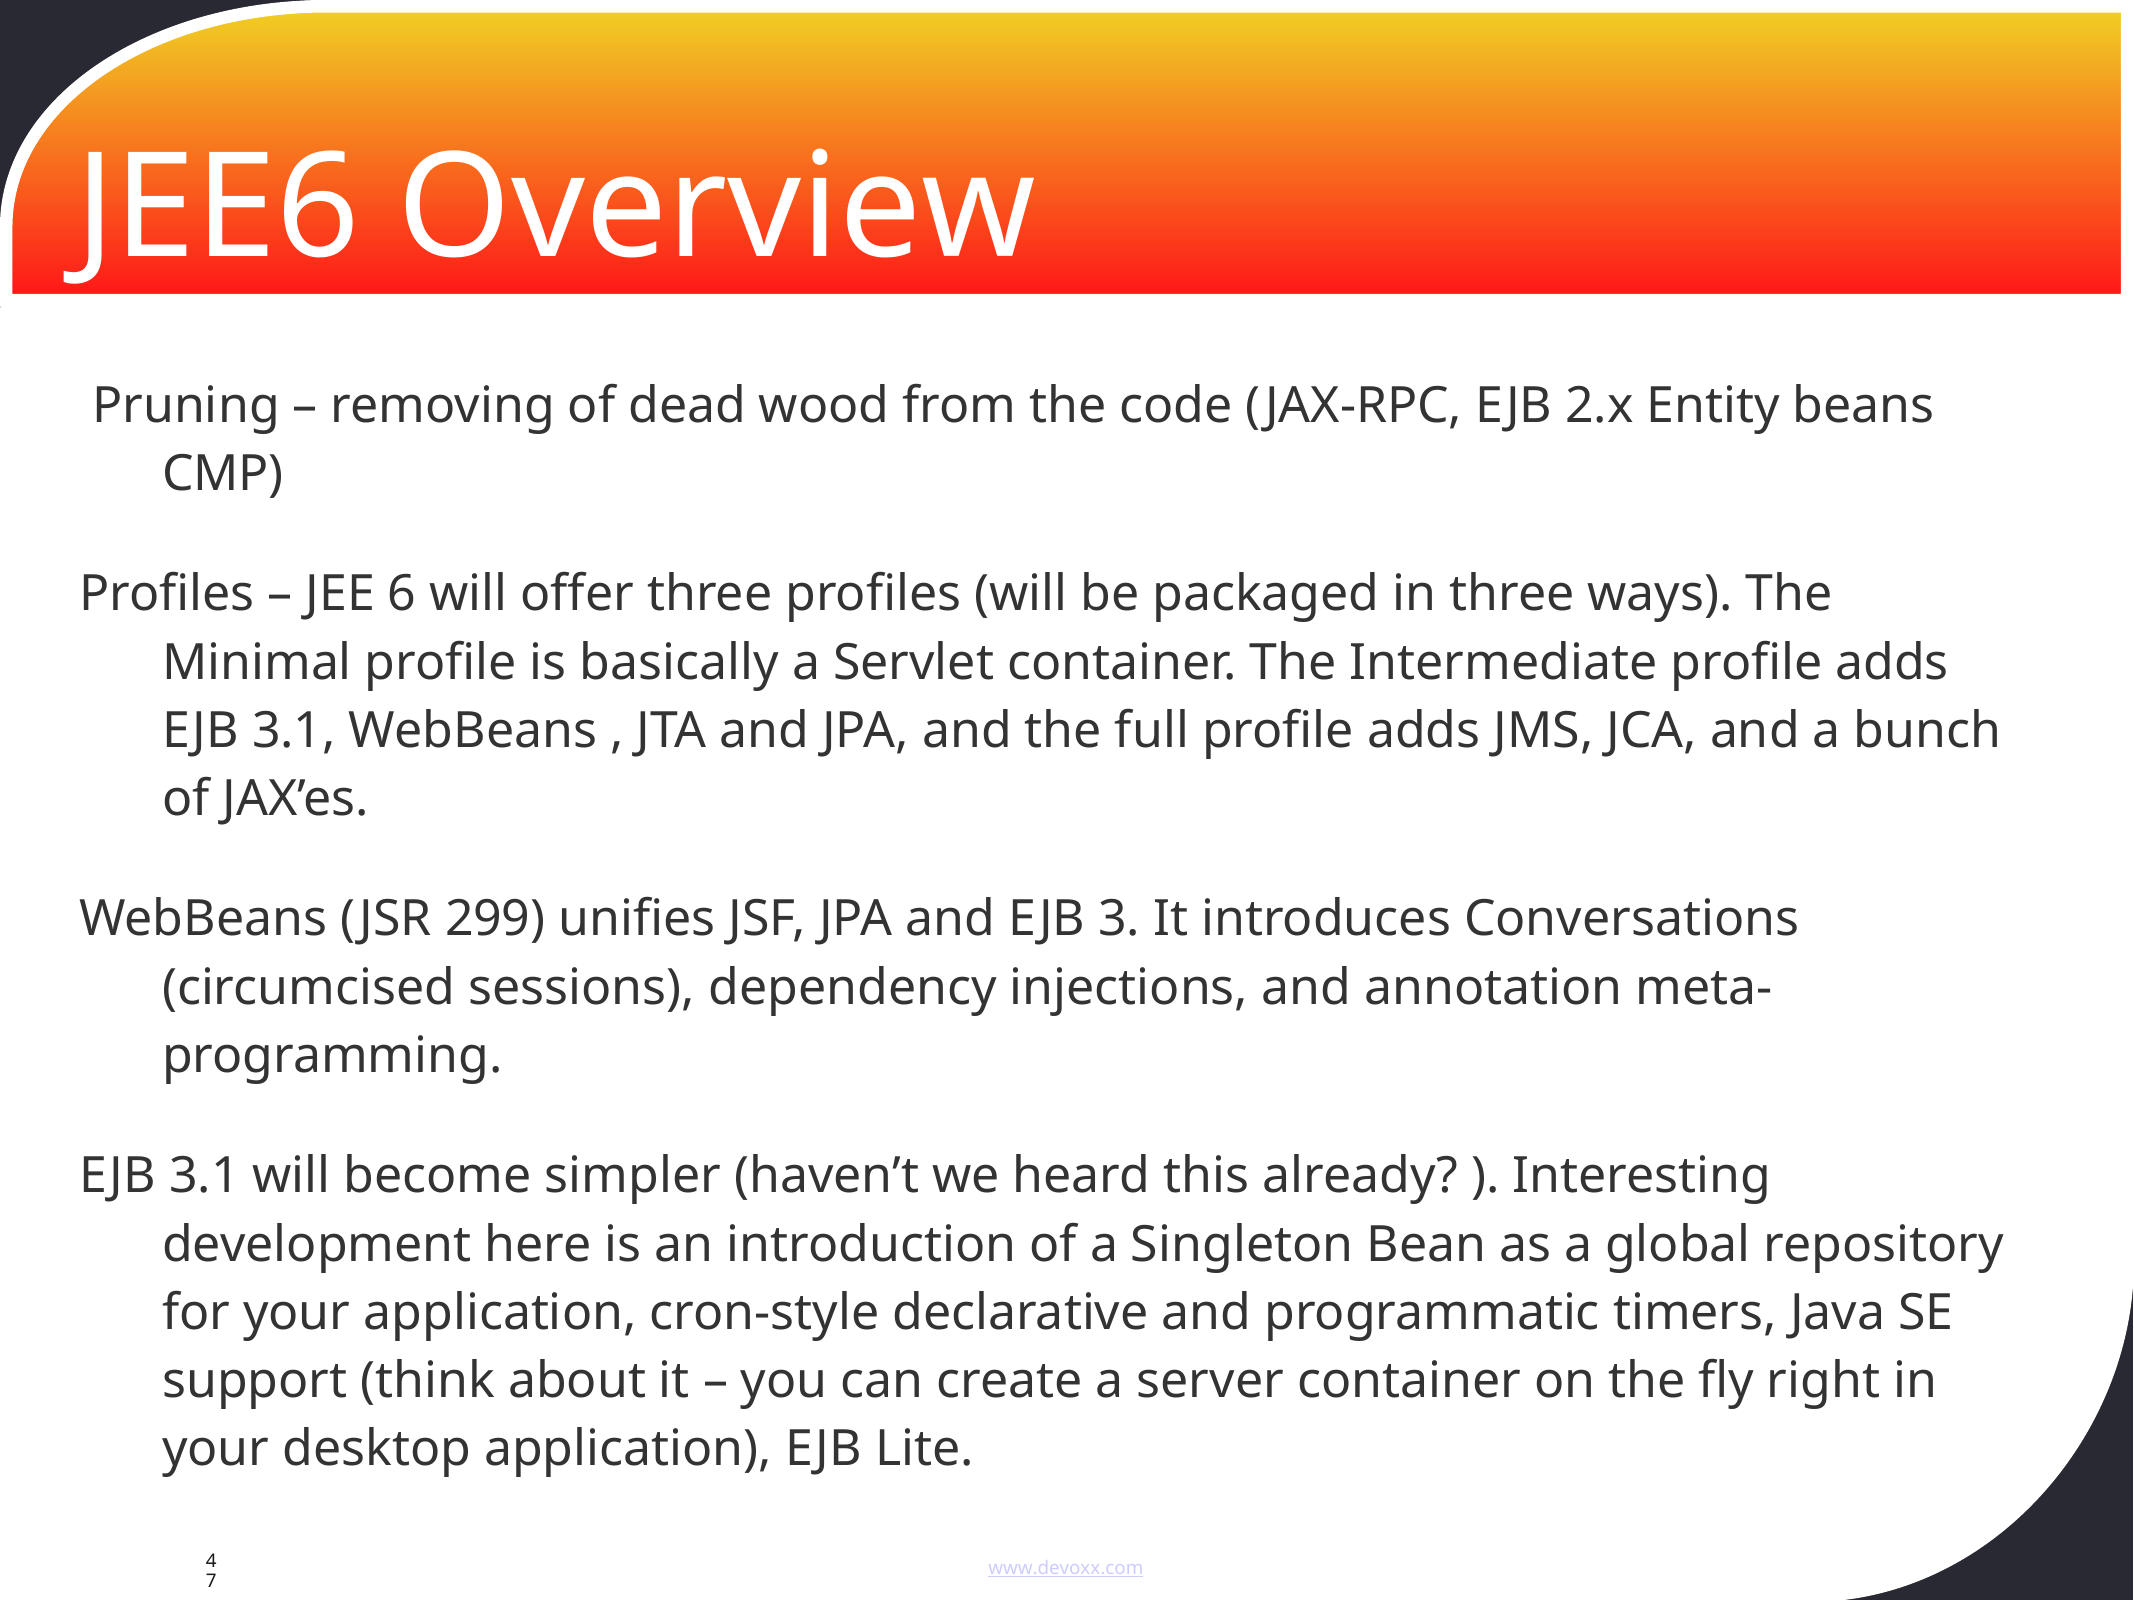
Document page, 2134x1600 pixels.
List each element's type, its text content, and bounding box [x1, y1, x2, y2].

list Pruning – removing of dead wood from the code (JAX-RPC, EJB 2.x Entity beans CMP)‏ Profiles – JEE 6 will offer three profiles (will be packaged in three ways). The Minimal profile is basically a Servlet container. The Intermediate profile adds EJB 3.1, WebBeans , JTA and JPA, and the full profile adds JMS, JCA, and a bunch of JAX’es. WebBeans (JSR 299) unifies JSF, JPA and EJB 3. It introduces Conversations (circumcised sessions), dependency injections, and annotation meta-programming. EJB 3.1 will become simpler (haven’t we heard this already? ). Interesting development here is an introduction of a Singleton Bean as a global repository for your application, cron-style declarative and programmatic timers, Java SE support (think about it – you can create a server container on the fly right in your desktop application), EJB Lite. [68, 358, 2032, 1517]
text_box JEE6 Overview [75, 56, 2036, 286]
